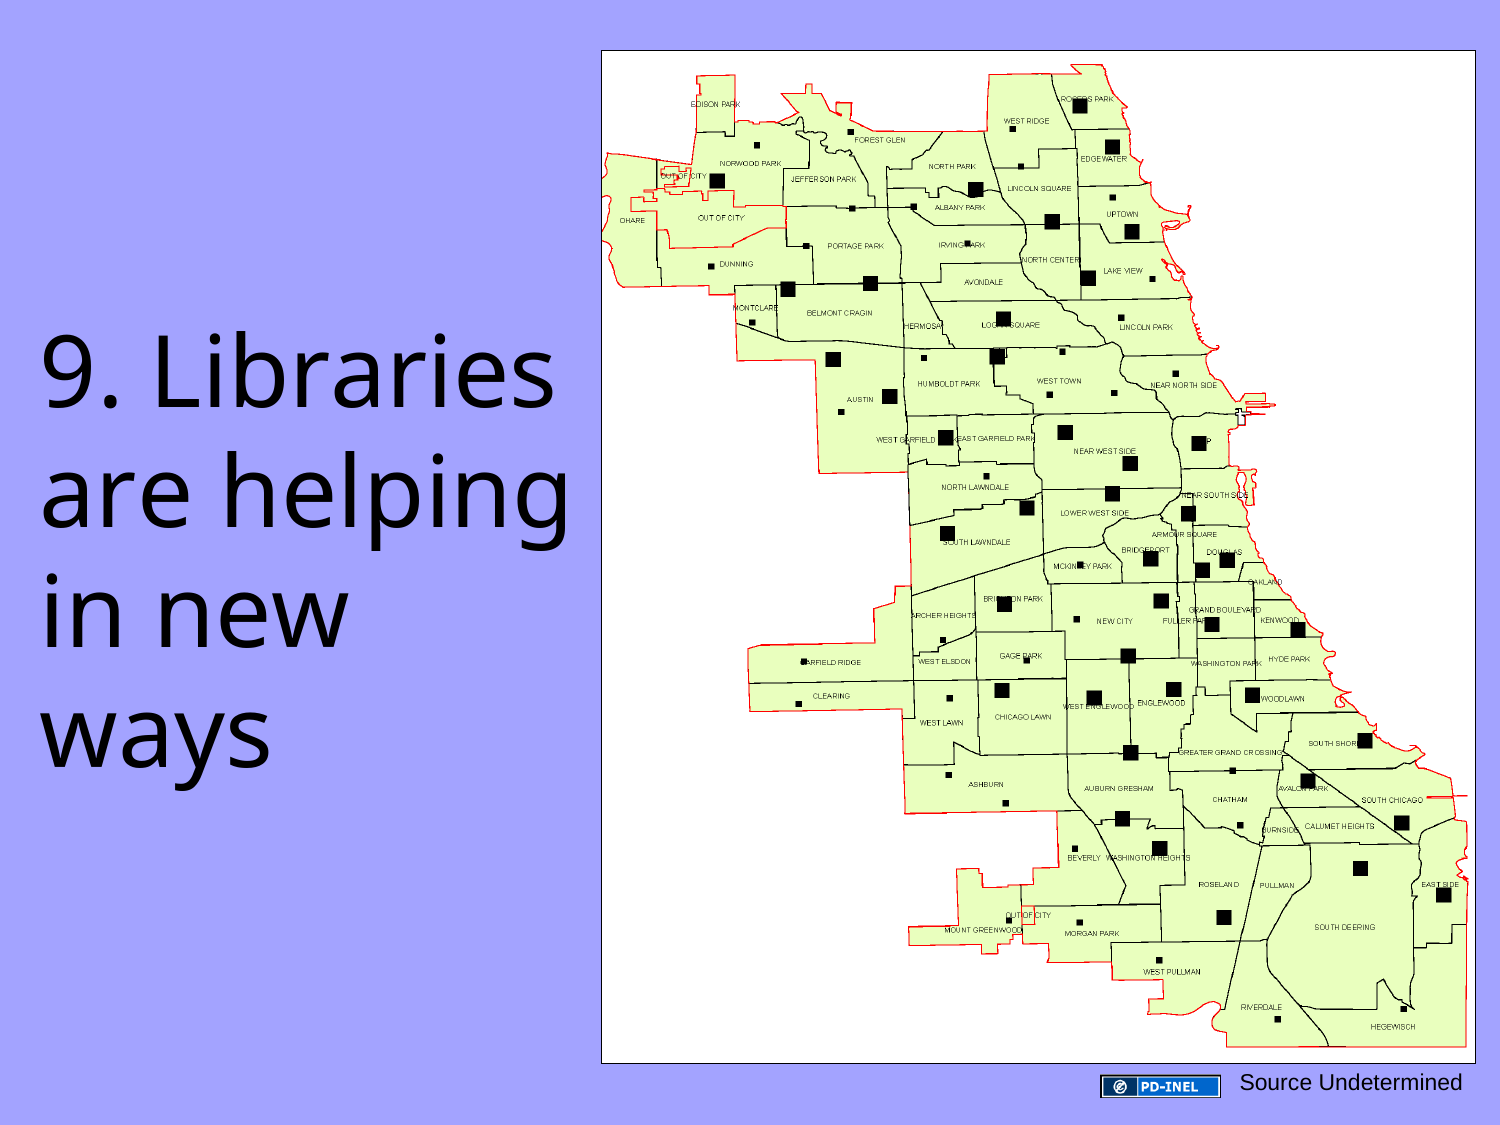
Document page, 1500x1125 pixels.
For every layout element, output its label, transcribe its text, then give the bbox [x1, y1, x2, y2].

text_box Source Undetermined [1224, 1062, 1500, 1100]
title 9. Libraries are helping in new ways [24, 0, 613, 1125]
picture [1100, 1074, 1221, 1098]
picture [601, 50, 1476, 1063]
